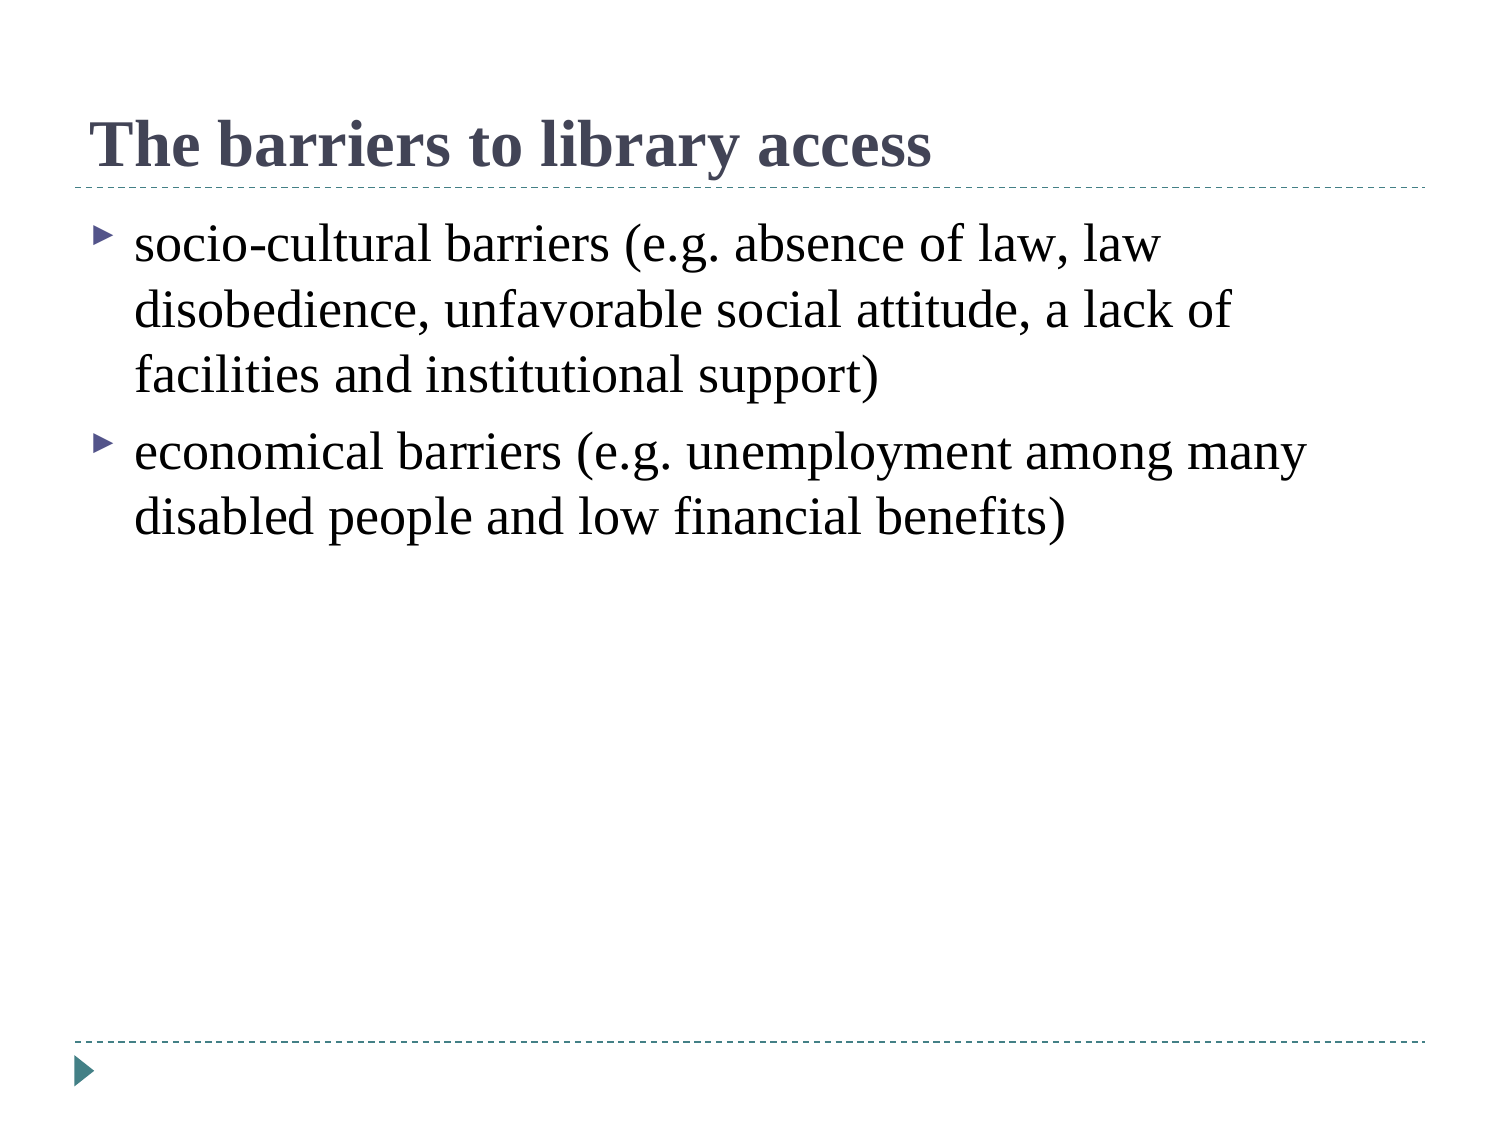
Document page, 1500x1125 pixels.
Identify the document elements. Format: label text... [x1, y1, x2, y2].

list socio-cultural barriers (e.g. absence of law, law disobedience, unfavorable social attitude, a lack of facilities and institutional support) economical barriers (e.g. unemployment among many disabled people and low financial benefits) [75, 200, 1426, 1010]
title The barriers to library access [75, 24, 1426, 188]
